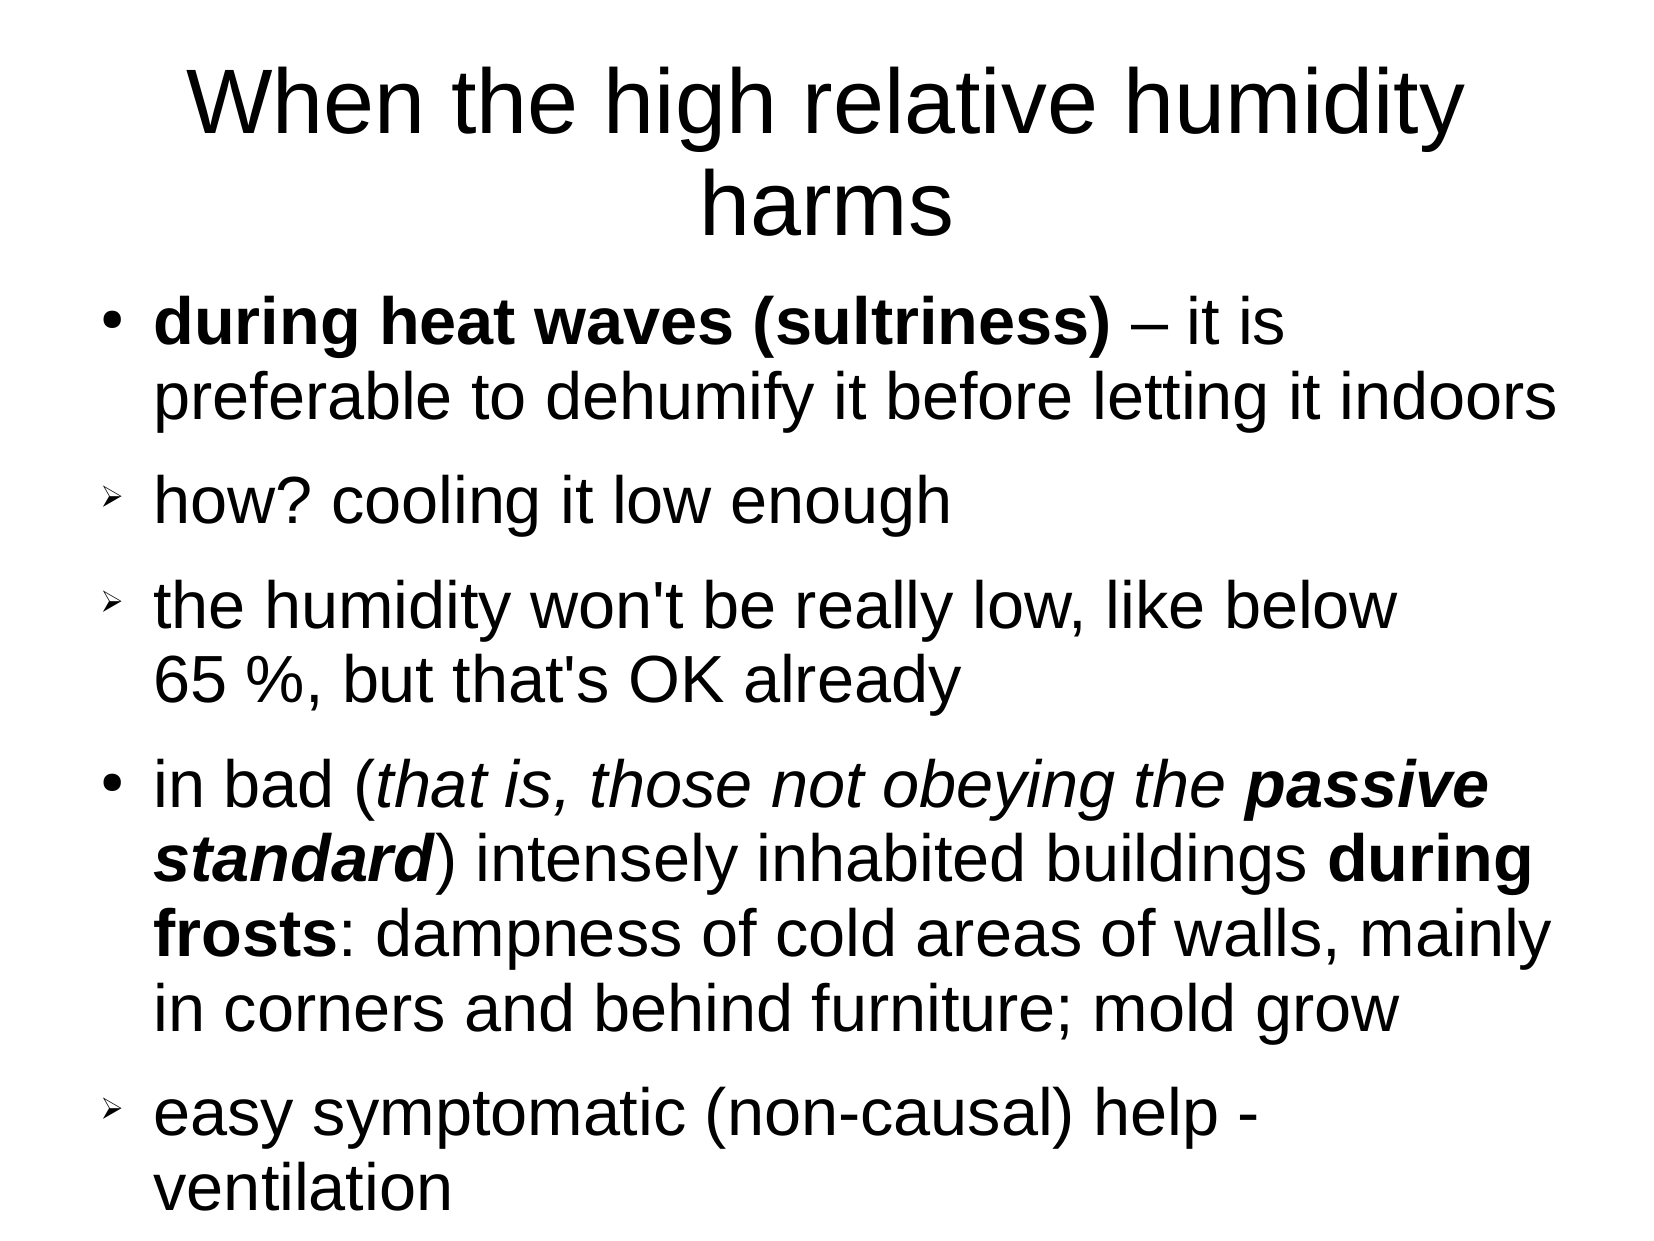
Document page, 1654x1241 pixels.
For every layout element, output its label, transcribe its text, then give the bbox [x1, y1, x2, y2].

title When the high relative humidity harms [82, 49, 1571, 257]
list during heat waves (sultriness) – it is preferable to dehumify it before letting it indoors how? cooling it low enough the humidity won't be really low, like below 65 %, but that's OK already in bad (that is, those not obeying the passive standard) intensely inhabited buildings during frosts: dampness of cold areas of walls, mainly in corners and behind furniture; mold grow easy symptomatic (non-causal) help - ventilation [82, 284, 1571, 1225]
